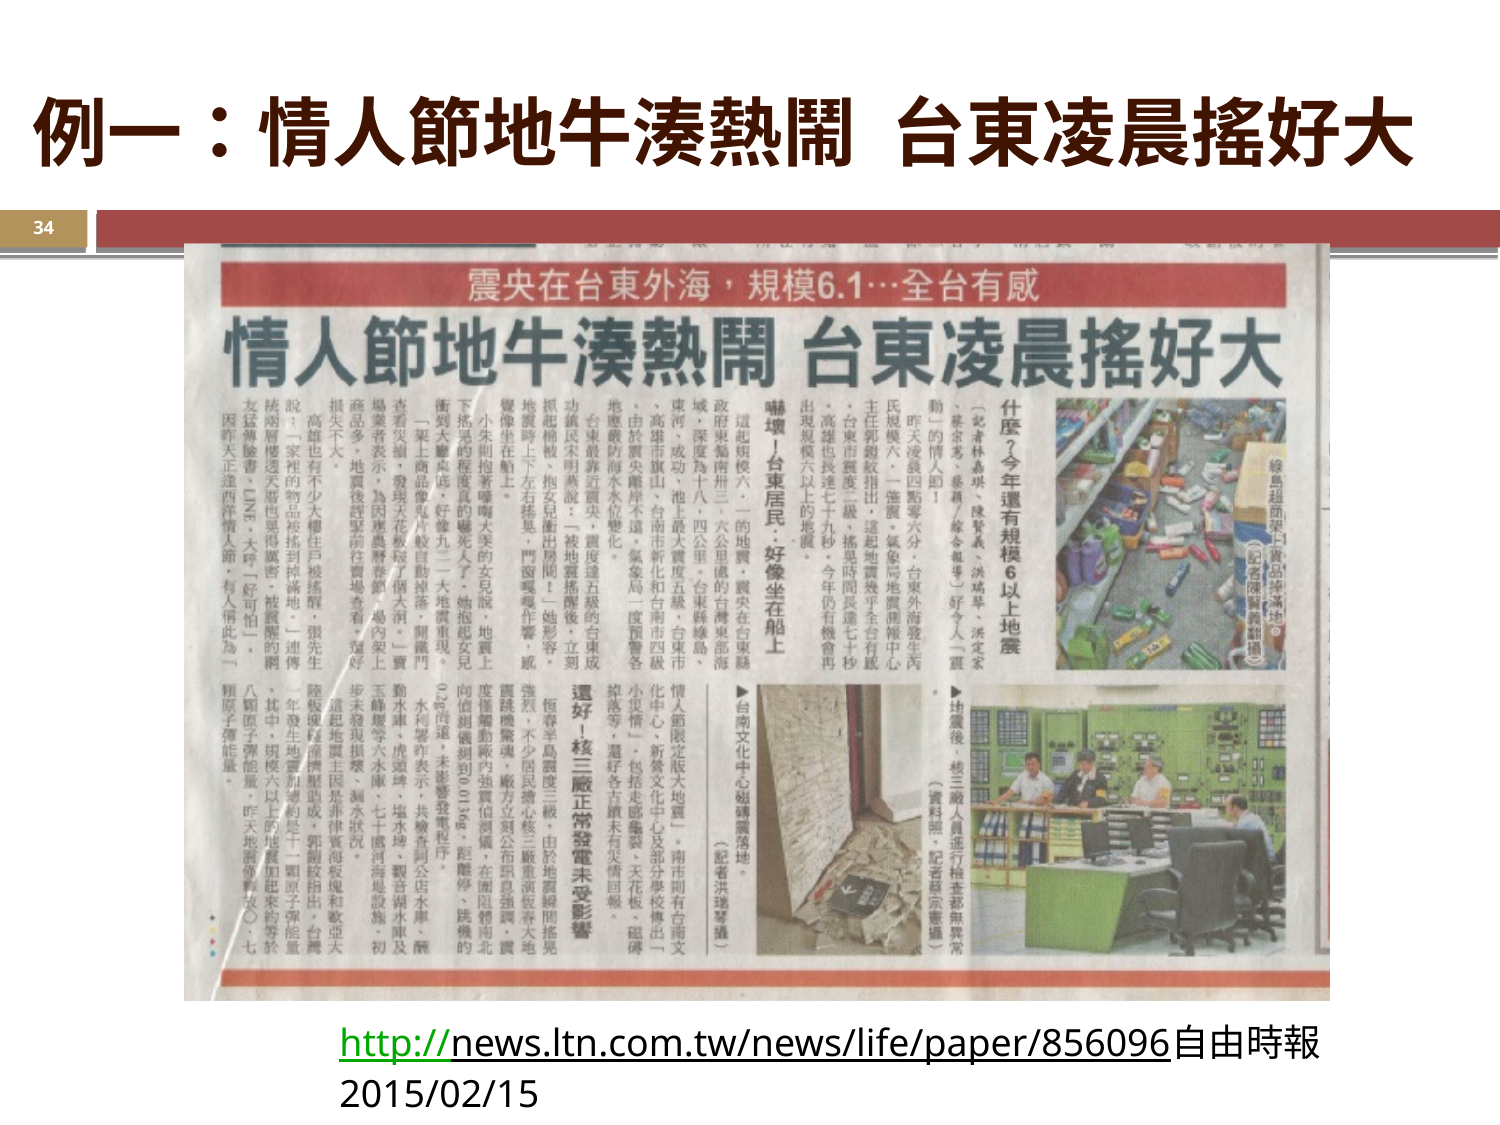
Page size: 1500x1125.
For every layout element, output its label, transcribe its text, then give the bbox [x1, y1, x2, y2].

list 例一：情人節地牛湊熱鬧 台東凌晨搖好大 [17, 78, 1459, 232]
picture [183, 243, 1330, 1001]
text_box http://news.ltn.com.tw/news/life/paper/856096自由時報 2015/02/15 [324, 1011, 1483, 1123]
slide_number <編號> [0, 208, 88, 249]
